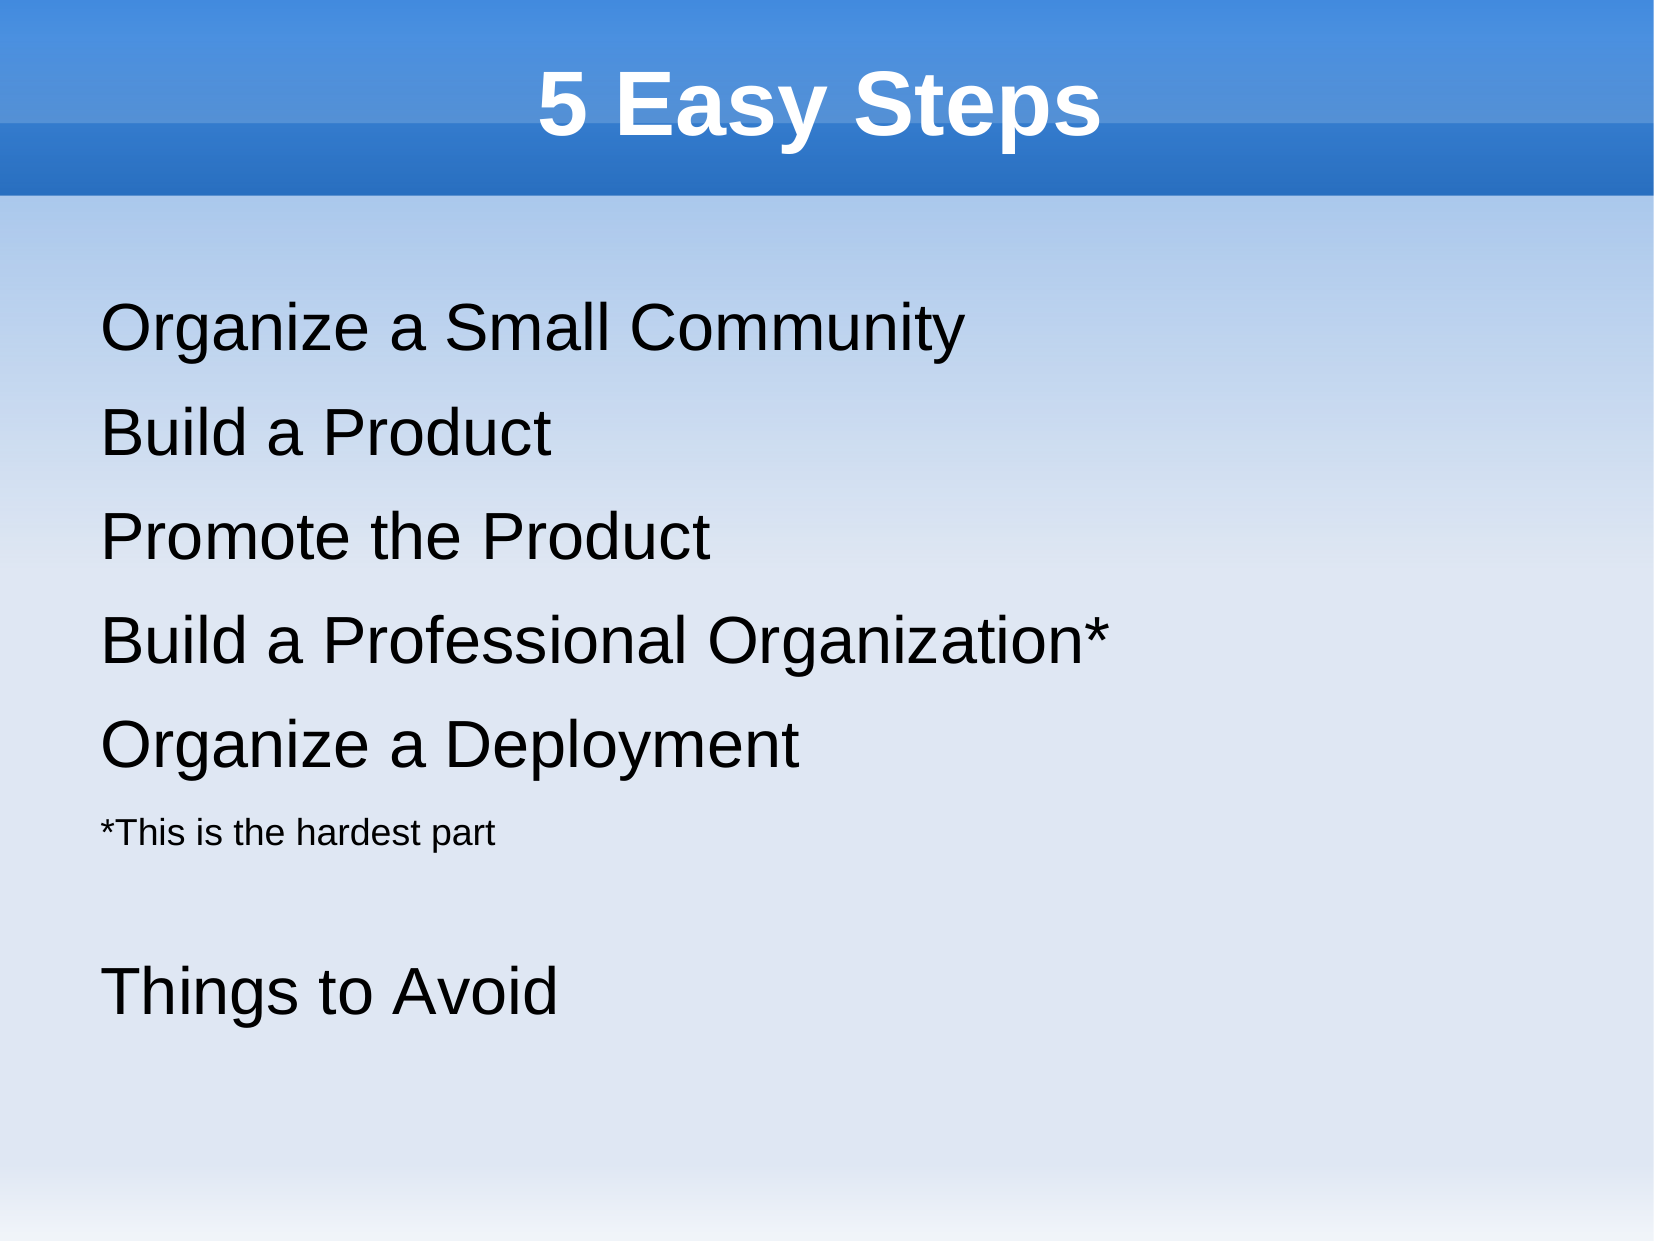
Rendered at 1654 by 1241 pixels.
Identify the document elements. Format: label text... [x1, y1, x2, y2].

list Organize a Small Community Build a Product Promote the Product Build a Professional Organization* Organize a Deployment *This is the hardest part Things to Avoid [82, 290, 1571, 1201]
picture [0, 0, 1654, 1241]
title 5 Easy Steps [76, 7, 1565, 200]
